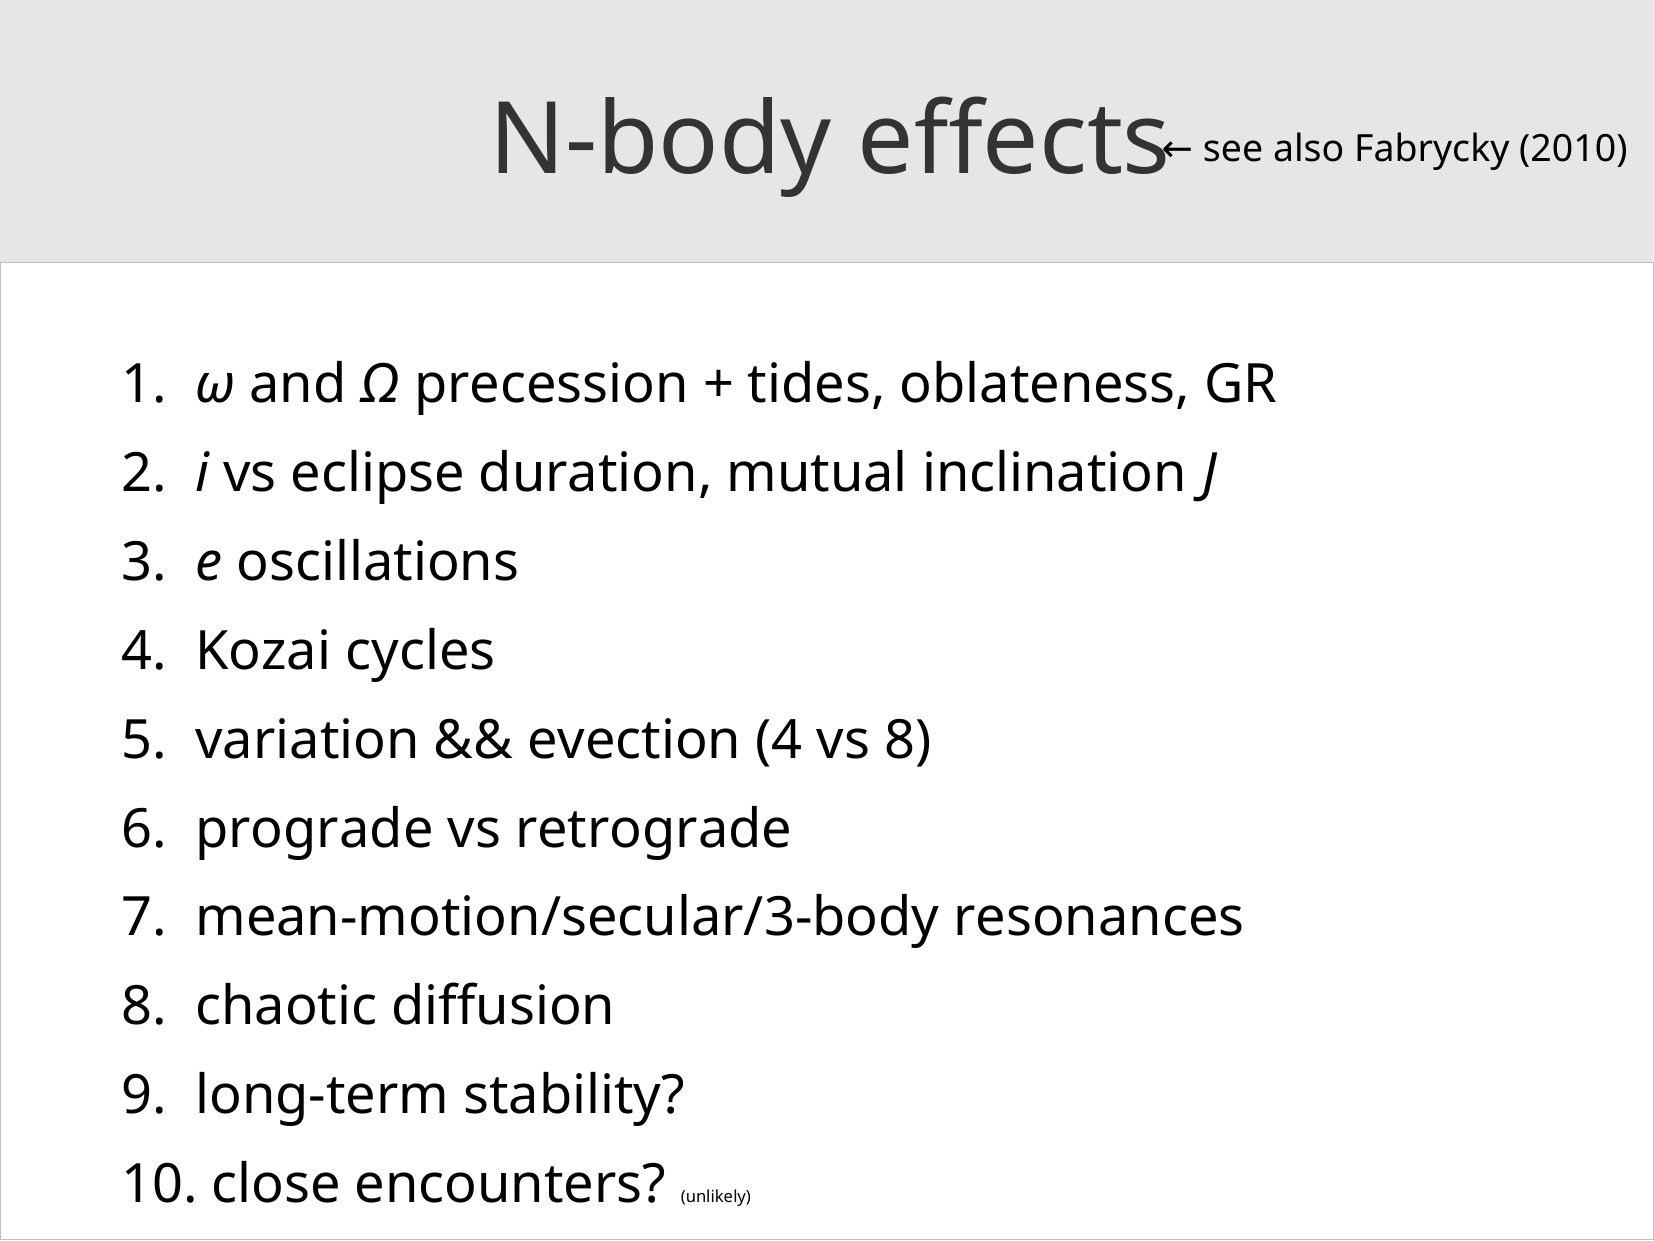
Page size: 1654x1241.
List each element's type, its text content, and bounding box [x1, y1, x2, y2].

list ω and Ω precession + tides, oblateness, GR i vs eclipse duration, mutual inclination J e oscillations Kozai cycles variation && evection (4 vs 8) prograde vs retrograde mean-motion/secular/3-body resonances chaotic diffusion long-term stability? close encounters? (unlikely) ⁝ [121, 344, 1534, 1241]
text_box ← see also Fabrycky (2010) [1146, 114, 1587, 177]
title N-body effects [124, 31, 1537, 239]
